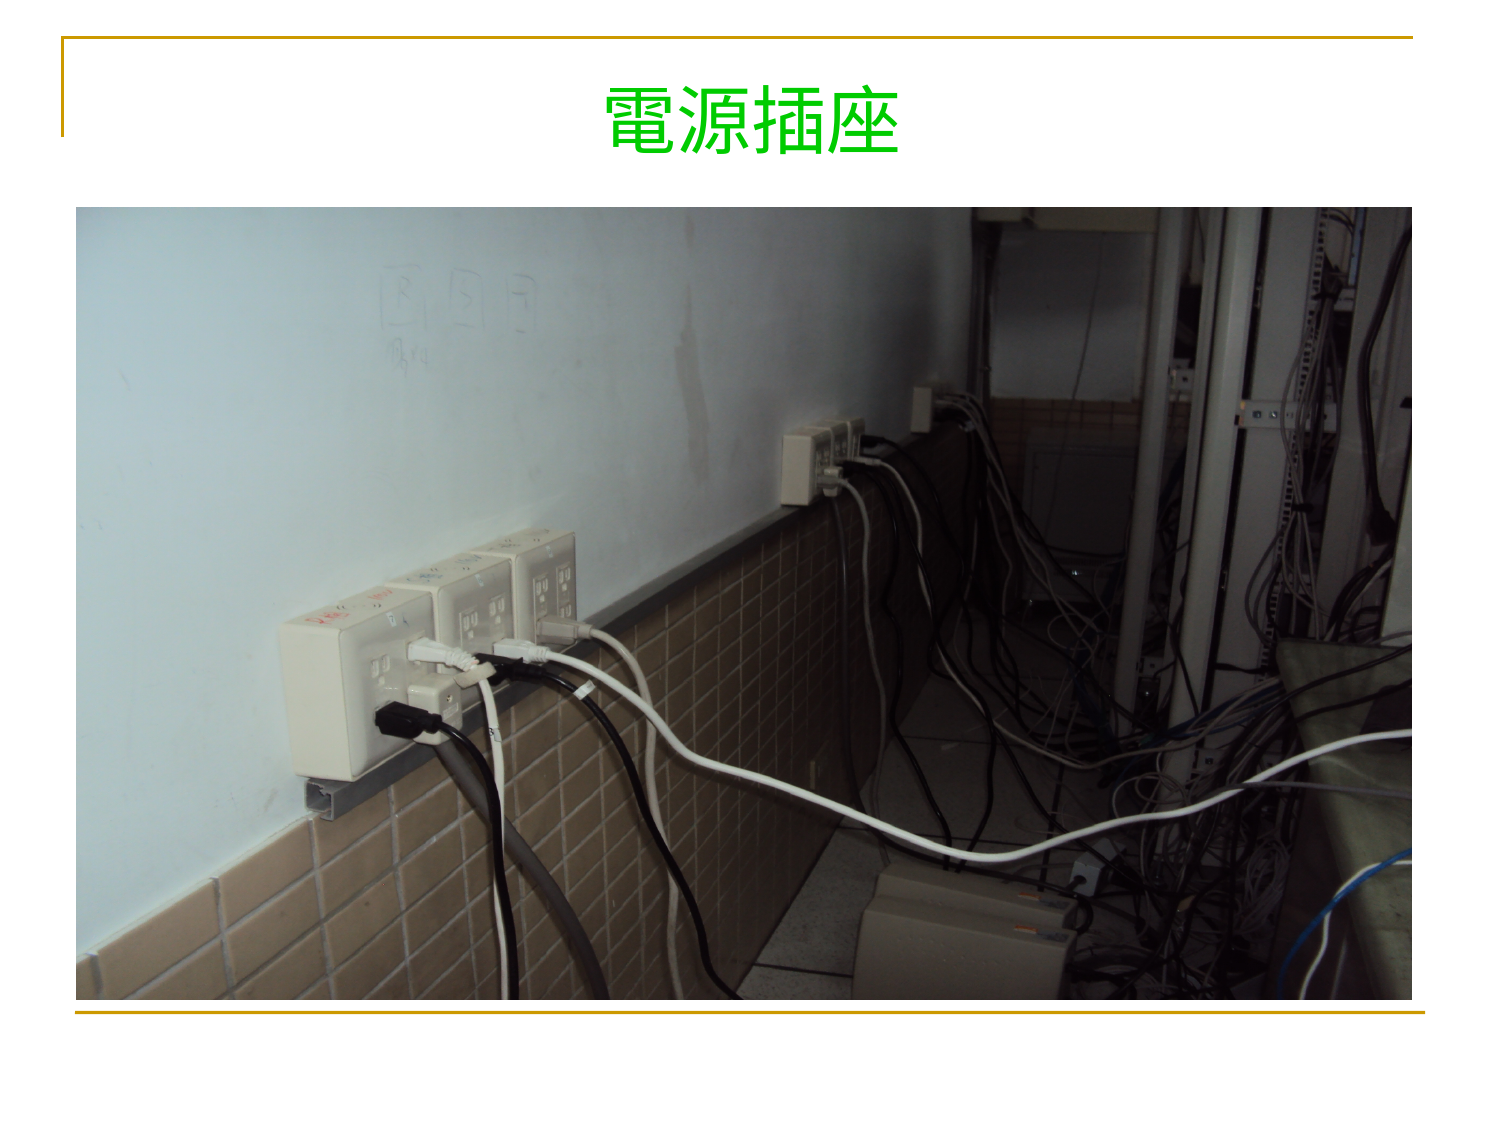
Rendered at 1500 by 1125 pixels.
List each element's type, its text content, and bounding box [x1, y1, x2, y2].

picture [76, 208, 1412, 1000]
title 電源插座 [76, 66, 1427, 182]
